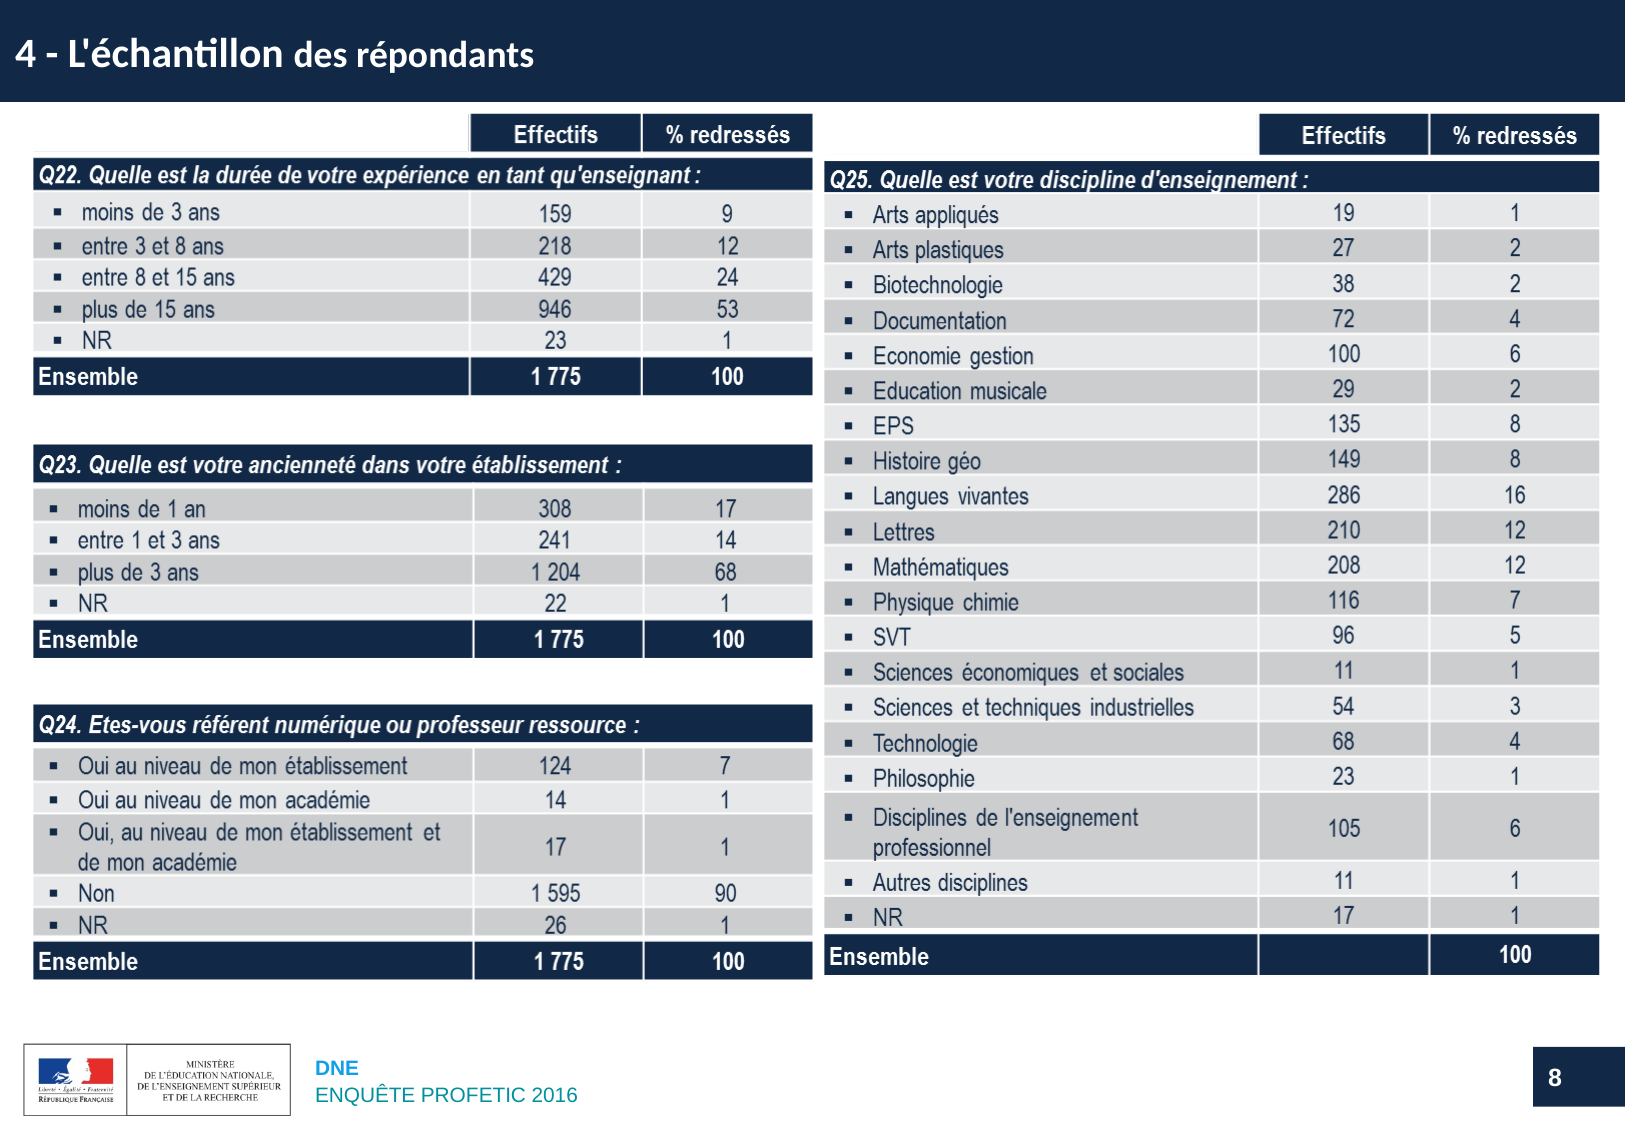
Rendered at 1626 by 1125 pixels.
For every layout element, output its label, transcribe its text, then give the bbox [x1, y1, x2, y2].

picture [823, 112, 1601, 986]
text_box 8 [1533, 1046, 1625, 1107]
picture [32, 112, 814, 407]
title 4 - L'échantillon des répondants [0, 0, 1625, 102]
picture [32, 442, 814, 669]
picture [32, 702, 814, 991]
